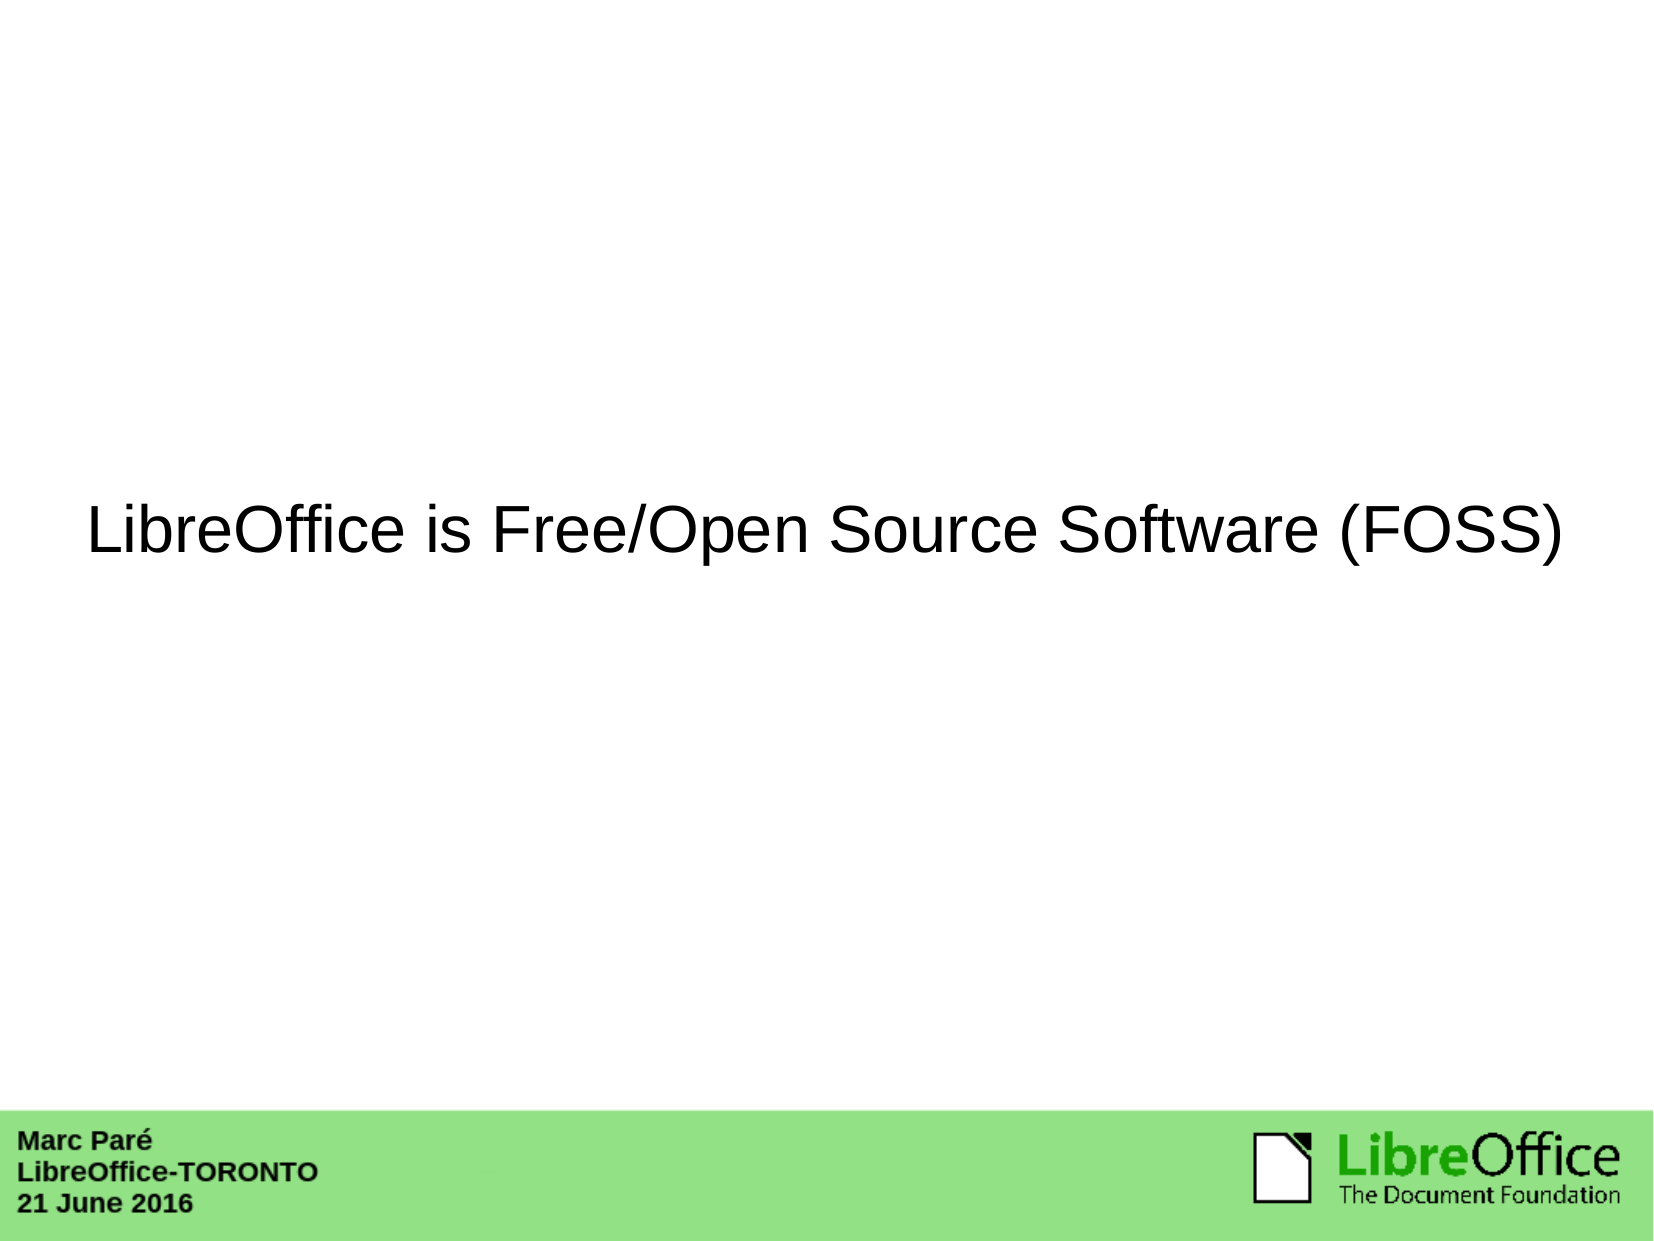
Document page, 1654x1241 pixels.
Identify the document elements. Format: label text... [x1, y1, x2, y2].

picture [0, 0, 1654, 1241]
subtitle LibreOffice is Free/Open Source Software (FOSS) [82, 49, 1571, 1010]
